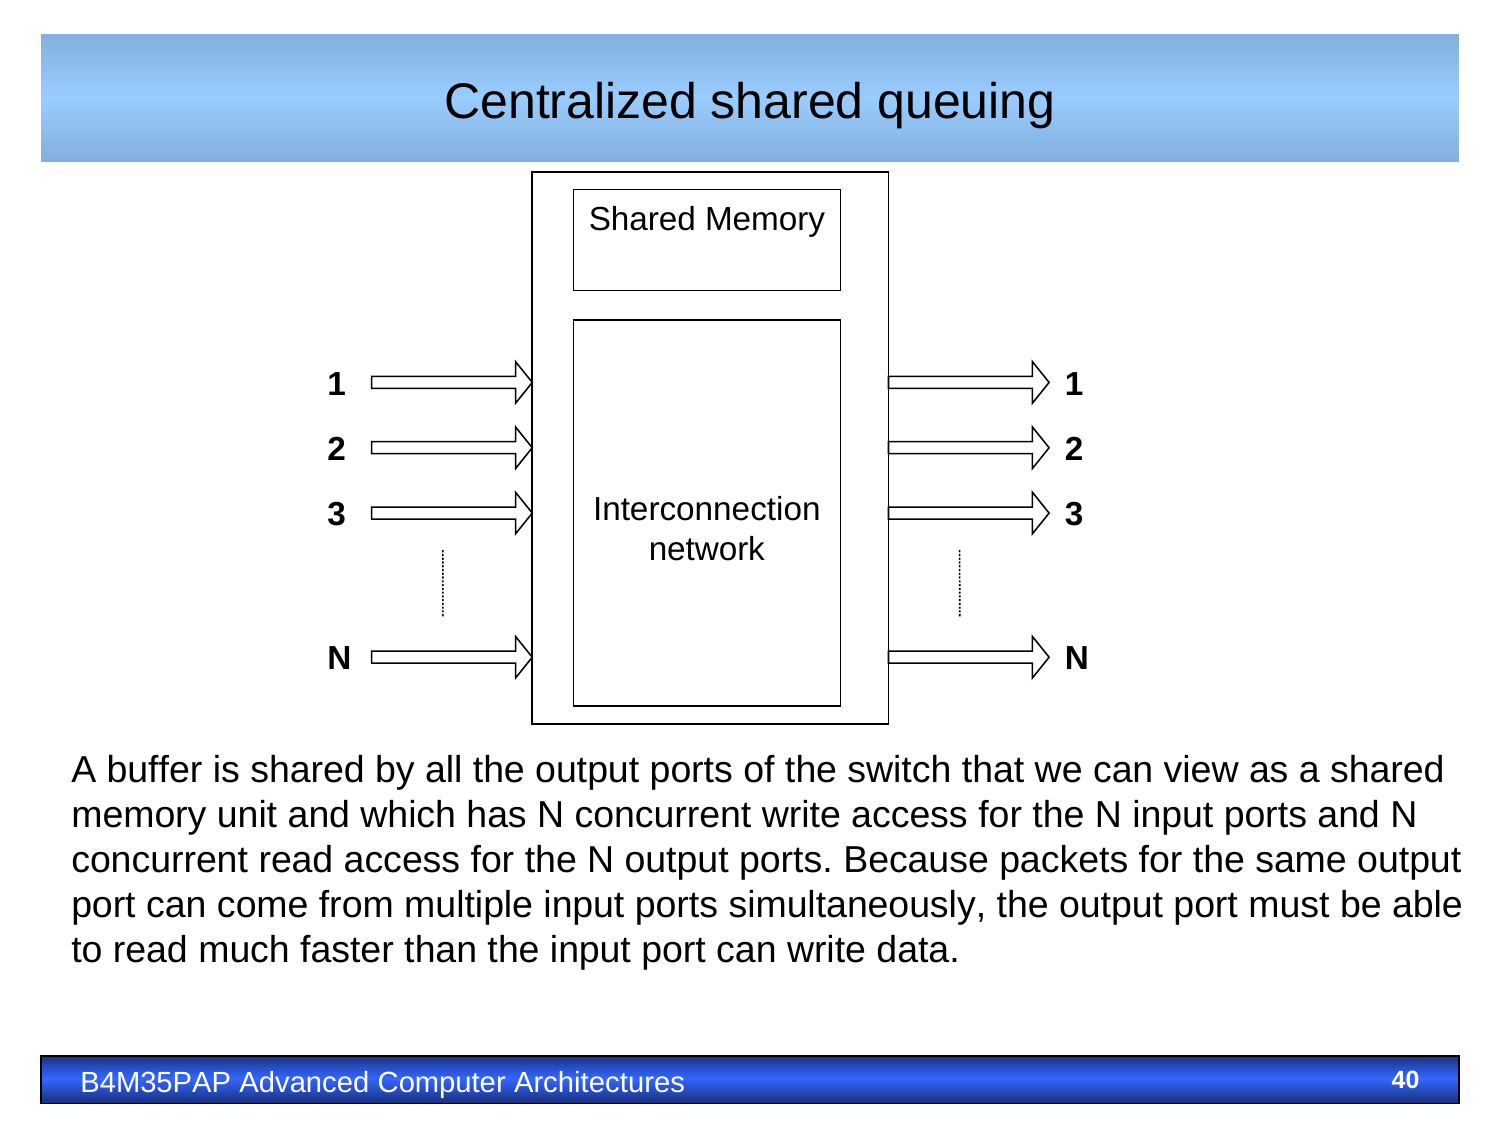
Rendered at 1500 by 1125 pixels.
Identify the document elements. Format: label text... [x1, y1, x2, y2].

text_box [396, 361, 533, 404]
text_box 1 [312, 354, 396, 419]
text_box Shared Memory [573, 189, 841, 291]
text_box 3 [312, 484, 396, 551]
title Centralized shared queuing [41, 34, 1459, 162]
text_box N [1049, 628, 1133, 695]
text_box [396, 636, 533, 679]
text_box [888, 361, 1049, 404]
text_box [888, 492, 1049, 534]
text_box 1 [1049, 354, 1133, 419]
text_box Interconnection network [573, 320, 841, 707]
text_box 3 [1049, 484, 1133, 551]
text_box 2 [312, 419, 396, 484]
text_box N [312, 628, 396, 695]
text_box 2 [1049, 419, 1133, 484]
text_box [396, 492, 533, 534]
list A buffer is shared by all the output ports of the switch that we can view as a shared memory unit and which has N concurrent write access for the N input ports and N concurrent read access for the N output ports. Because packets for the same output port can come from multiple input ports simultaneously, the output port must be able to read much faster than the input port can write data. [56, 737, 1492, 996]
text_box [888, 636, 1049, 679]
text_box [888, 426, 1049, 469]
text_box [396, 426, 533, 469]
